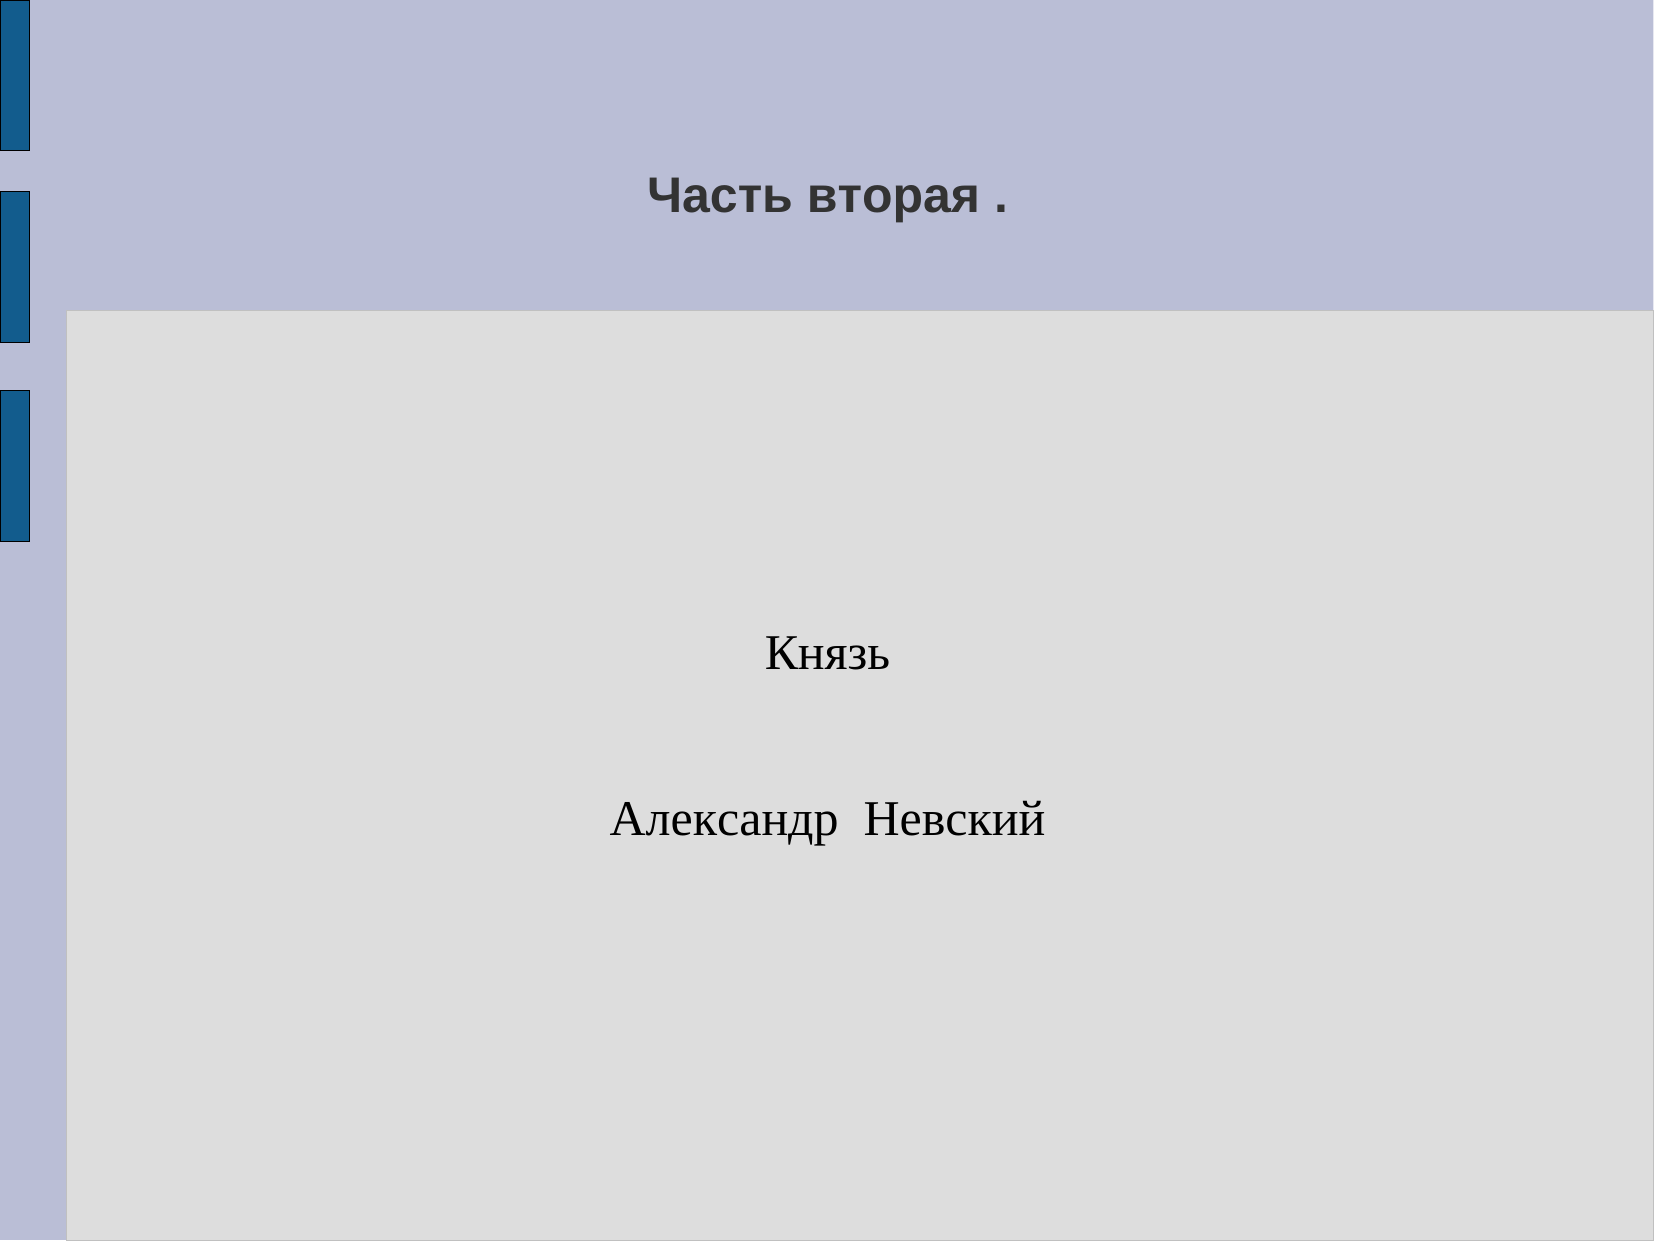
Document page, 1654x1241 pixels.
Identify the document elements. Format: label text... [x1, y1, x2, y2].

title Часть вторая . [121, 91, 1534, 299]
subtitle Князь Александр Невский [121, 344, 1534, 1127]
